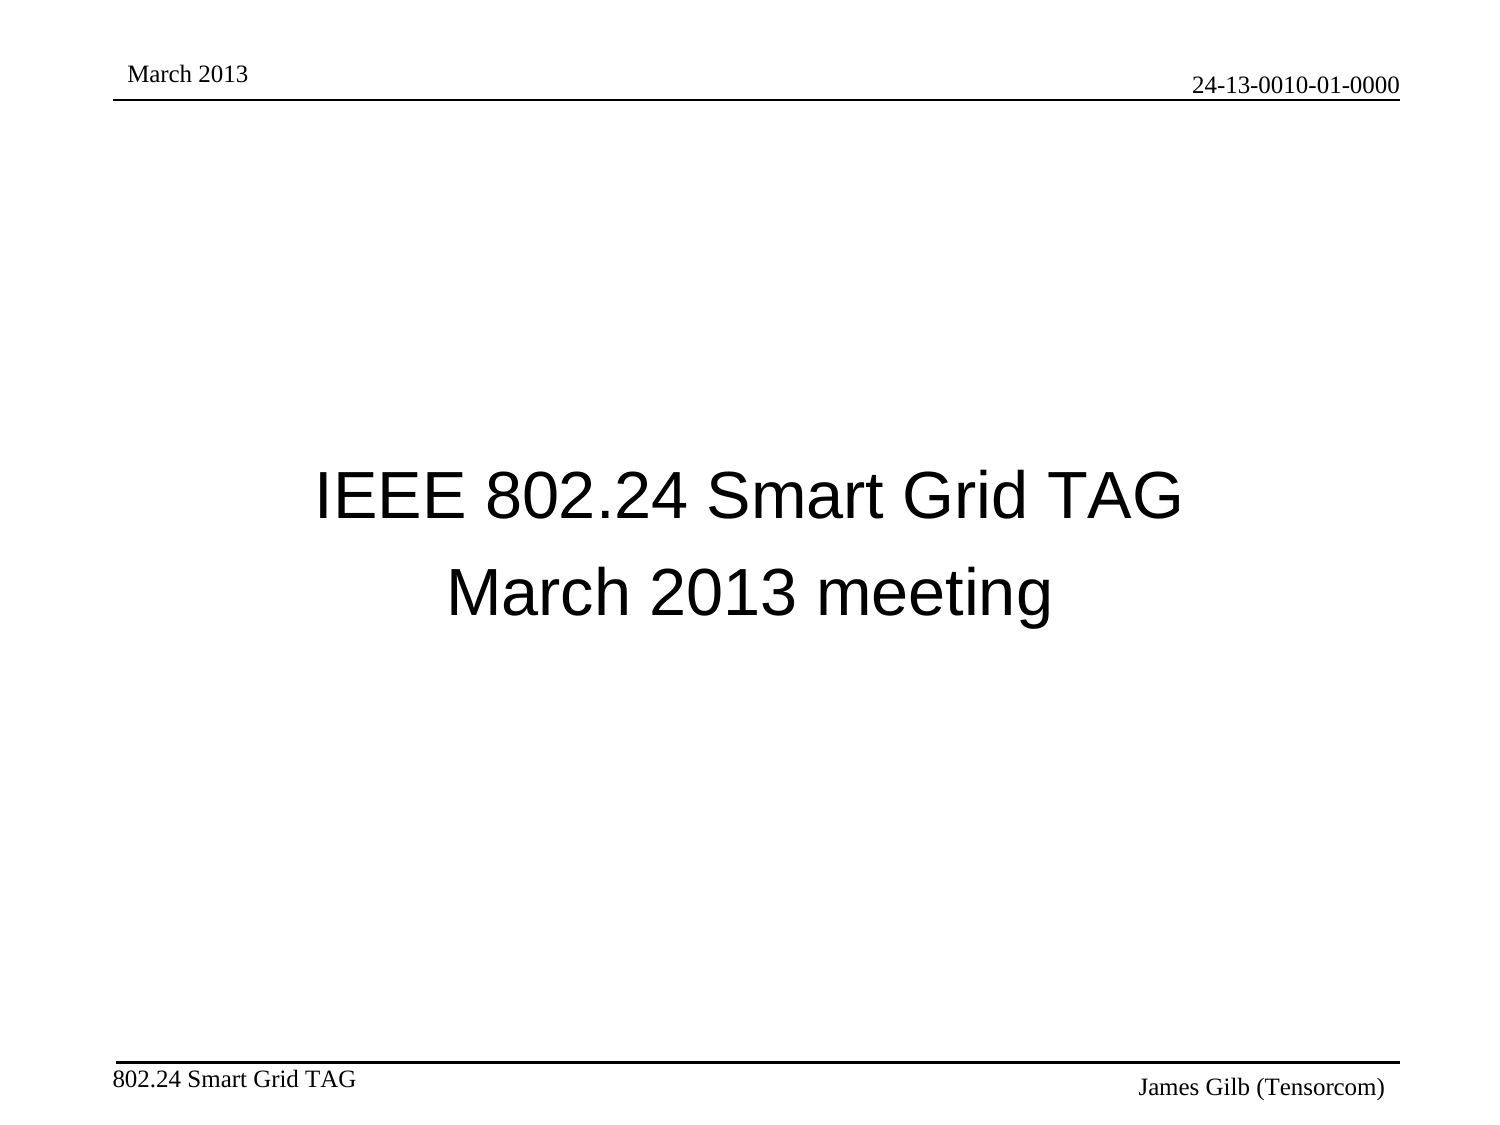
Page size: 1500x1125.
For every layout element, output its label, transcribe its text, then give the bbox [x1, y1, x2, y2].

subtitle IEEE 802.24 Smart Grid TAG March 2013 meeting [112, 112, 1388, 968]
